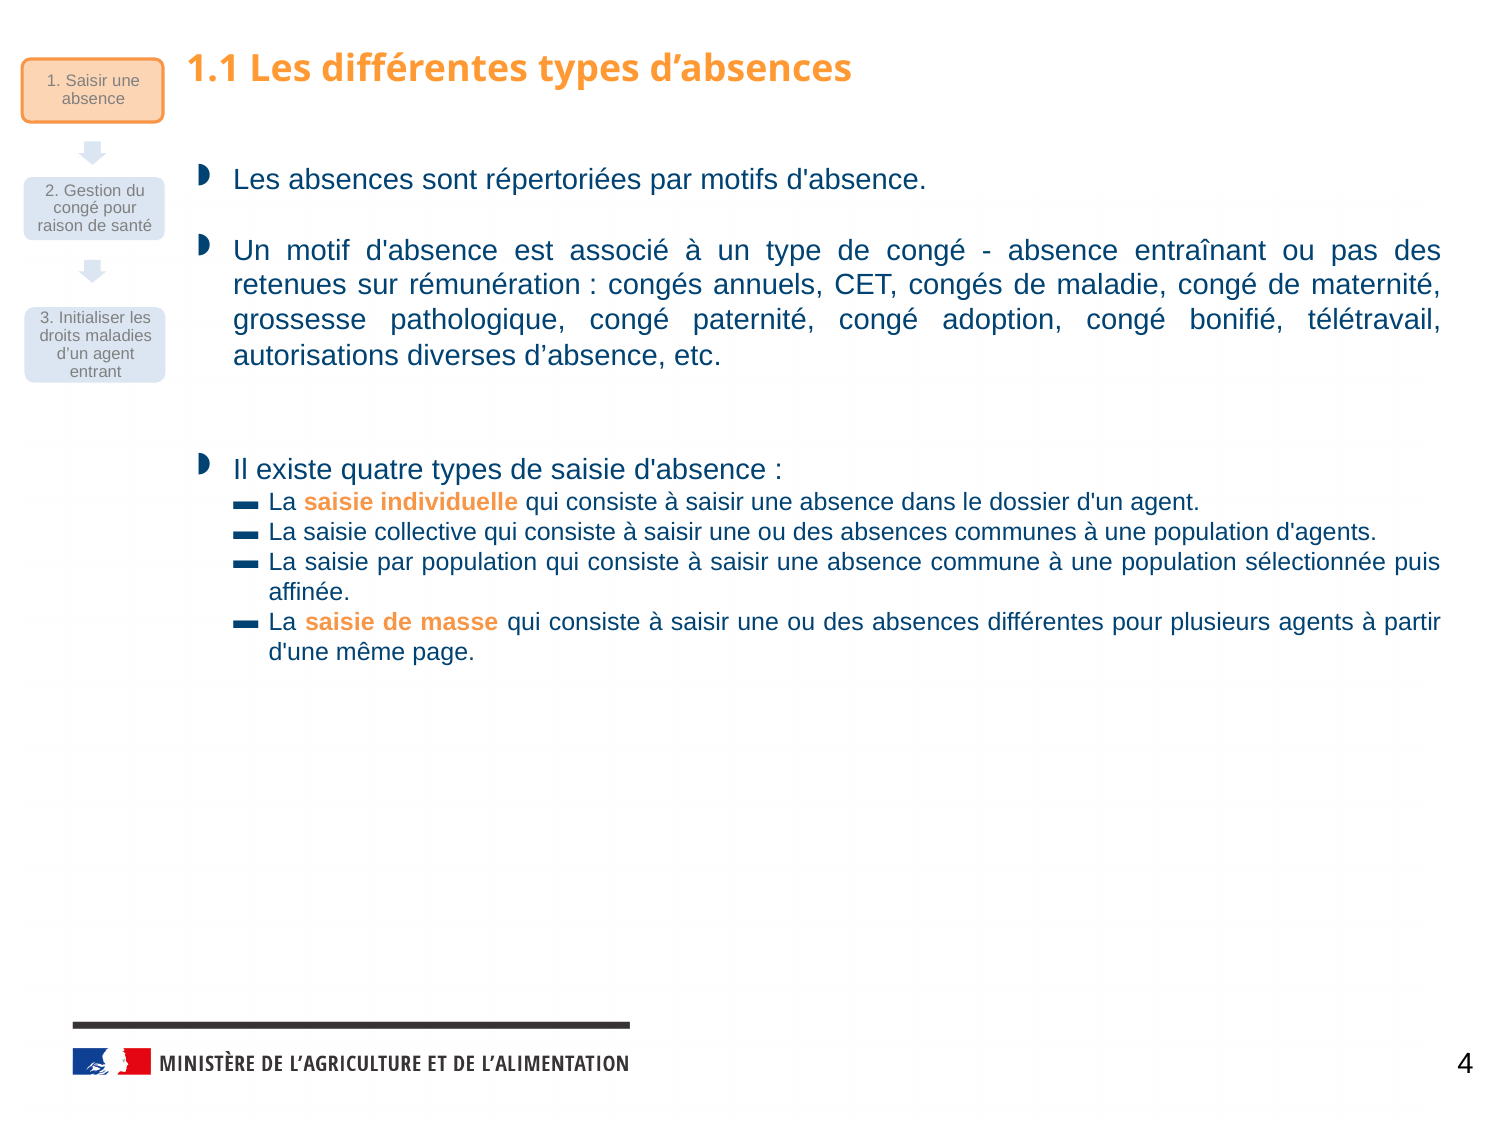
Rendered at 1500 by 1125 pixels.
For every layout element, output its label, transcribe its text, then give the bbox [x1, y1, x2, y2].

text_box 1. Saisir une absence [22, 58, 164, 123]
text_box 1.1 Les différentes types d’absences [171, 36, 1459, 143]
text_box [78, 141, 107, 165]
text_box Les absences sont répertoriées par motifs d'absence. Un motif d'absence est associé à un type de congé - absence entraînant ou pas des retenues sur rémunération : congés annuels, CET, congés de maladie, congé de maternité, grossesse pathologique, congé paternité, congé adoption, congé bonifié, télétravail, autorisations diverses d’absence, etc. Il existe quatre types de saisie d'absence : La saisie individuelle qui consiste à saisir une absence dans le dossier d'un agent. La saisie collective qui consiste à saisir une ou des absences communes à une population d'agents. La saisie par population qui consiste à saisir une absence commune à une population sélectionnée puis affinée. La saisie de masse qui consiste à saisir une ou des absences différentes pour plusieurs agents à partir d'une même page. [183, 153, 1459, 1047]
picture [23, 185, 1430, 1123]
text_box [78, 259, 107, 283]
text_box 2. Gestion du congé pour raison de santé [23, 177, 165, 241]
text_box 3. Initialiser les droits maladies d’un agent entrant [24, 307, 166, 383]
